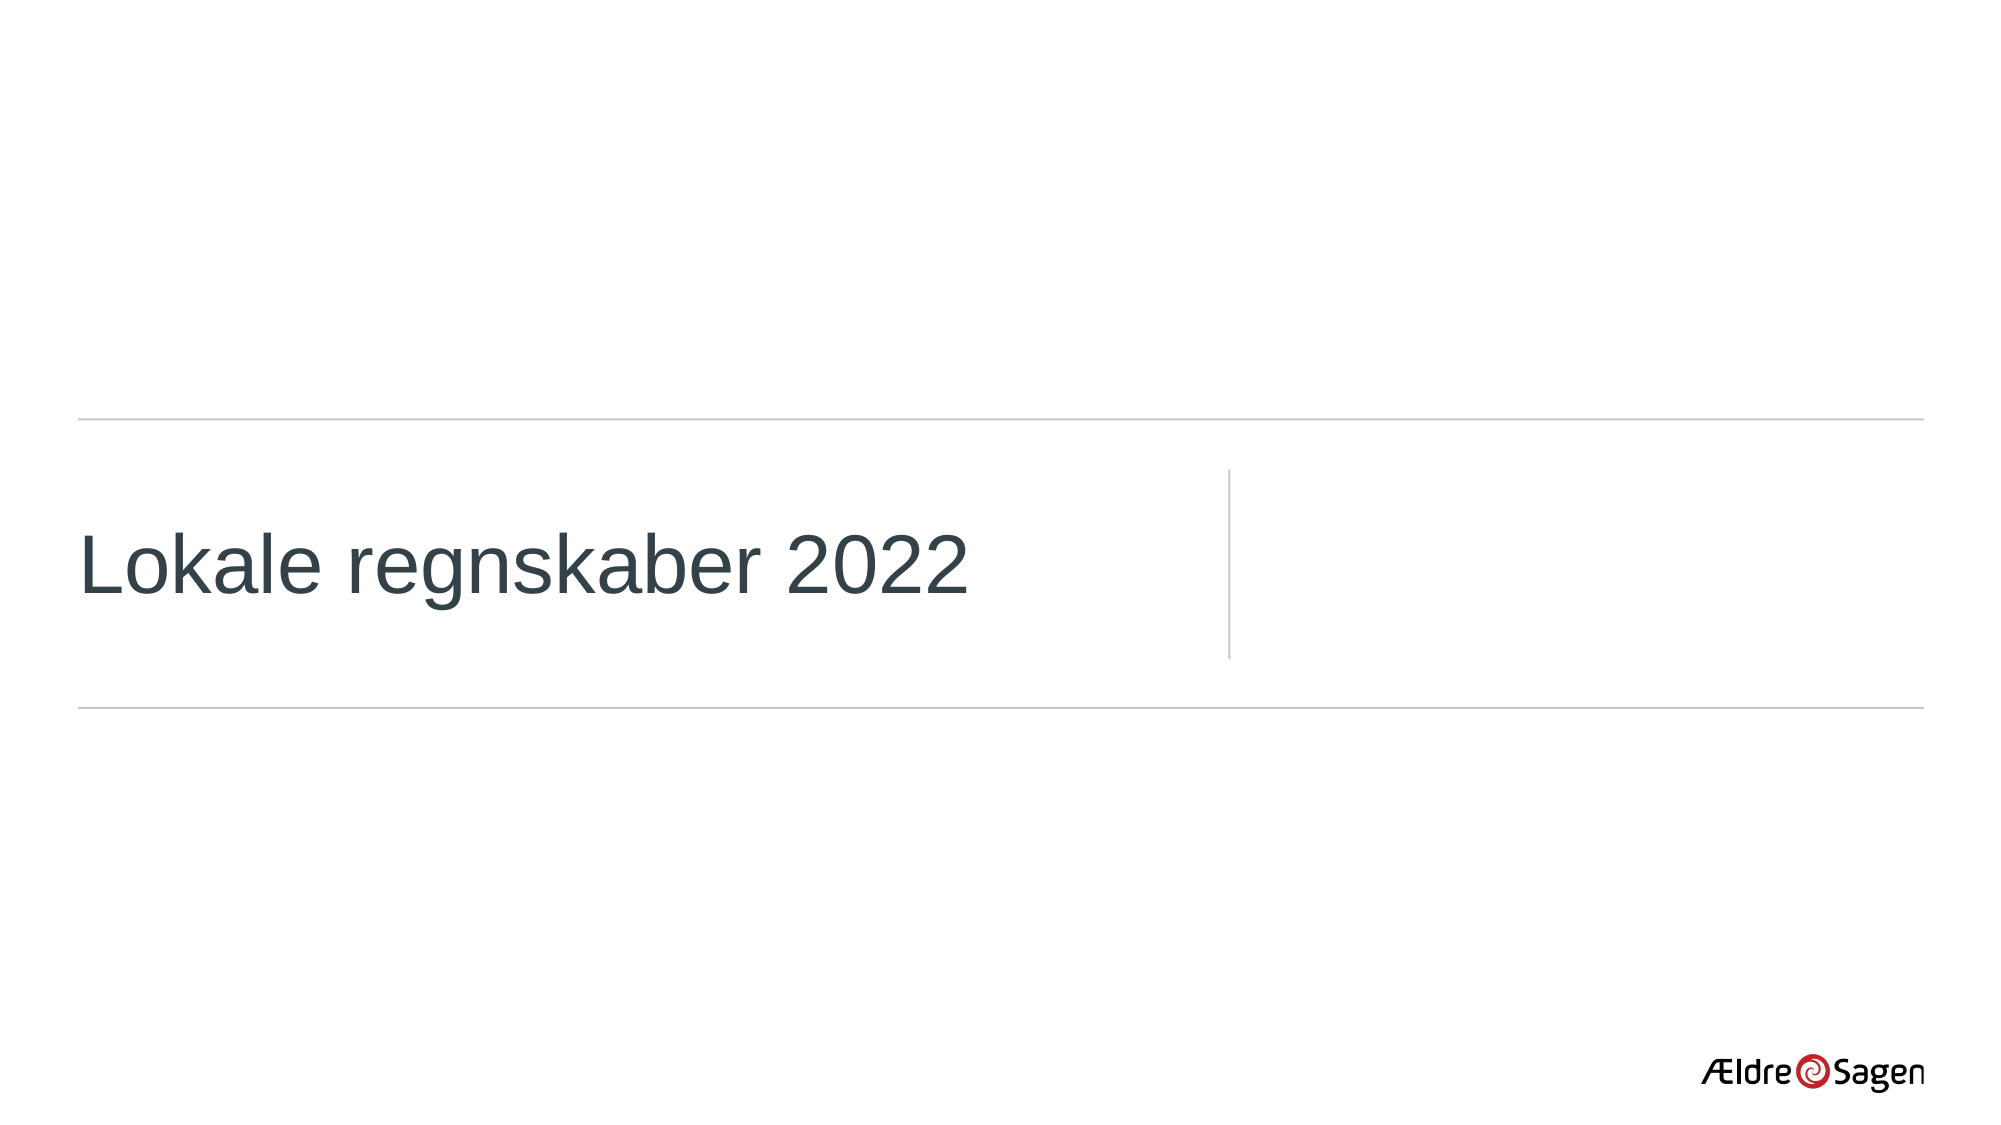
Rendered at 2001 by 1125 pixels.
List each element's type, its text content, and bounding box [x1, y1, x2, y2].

title Lokale regnskaber 2022 [78, 420, 1186, 701]
